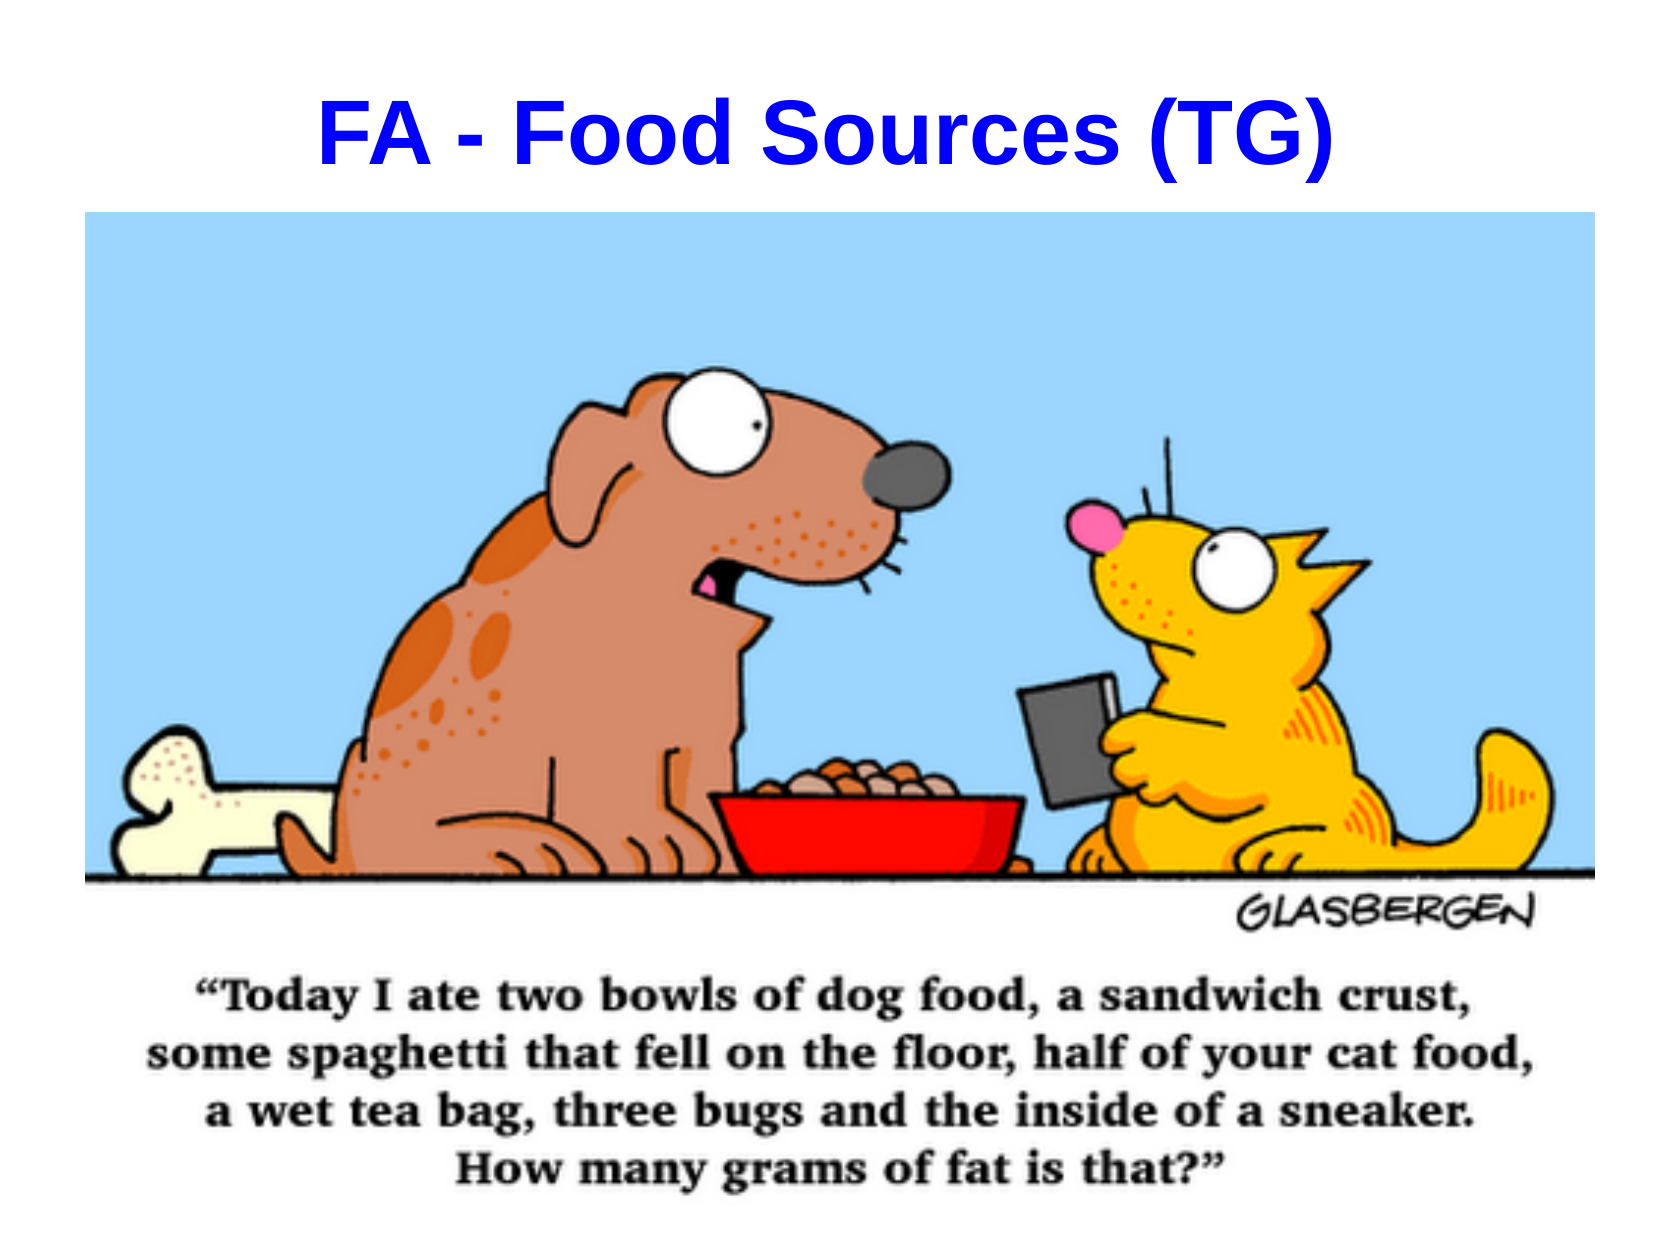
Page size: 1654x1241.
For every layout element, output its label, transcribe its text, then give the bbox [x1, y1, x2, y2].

title FA - Food Sources (TG) [82, 29, 1571, 237]
picture [85, 212, 1595, 1205]
